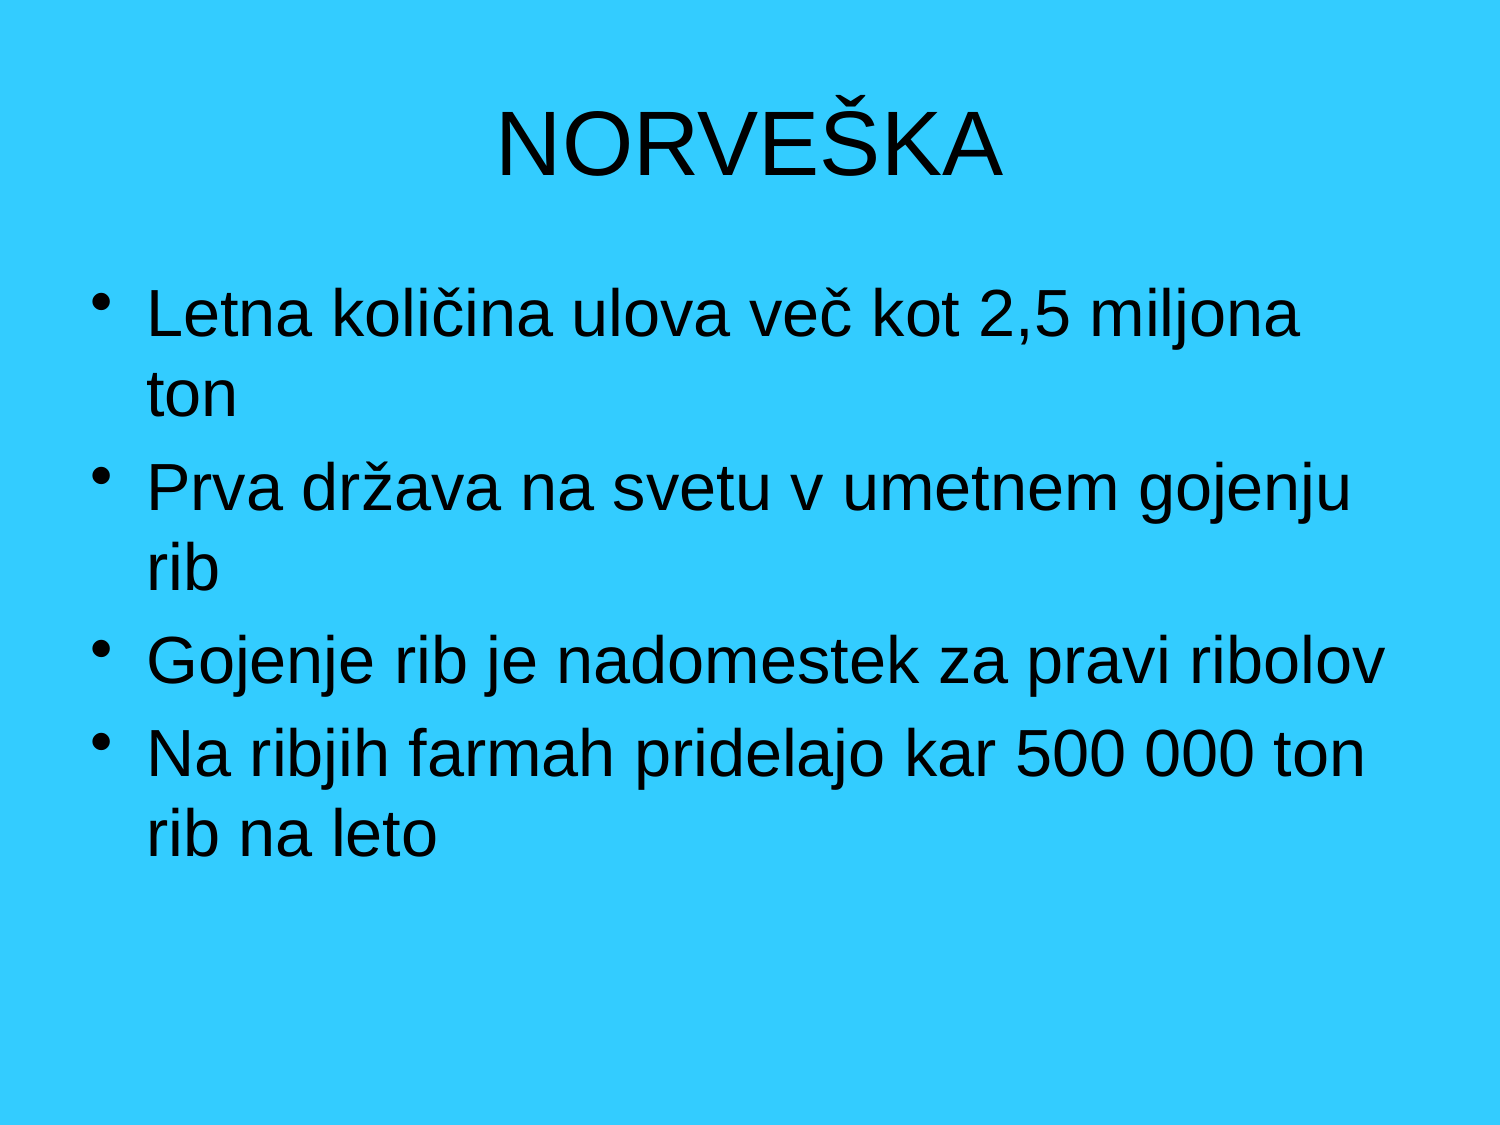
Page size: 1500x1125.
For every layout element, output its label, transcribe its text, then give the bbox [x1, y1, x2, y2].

title NORVEŠKA [75, 45, 1425, 233]
list Letna količina ulova več kot 2,5 miljona ton Prva država na svetu v umetnem gojenju rib Gojenje rib je nadomestek za pravi ribolov Na ribjih farmah pridelajo kar 500 000 ton rib na leto [75, 262, 1425, 1005]
